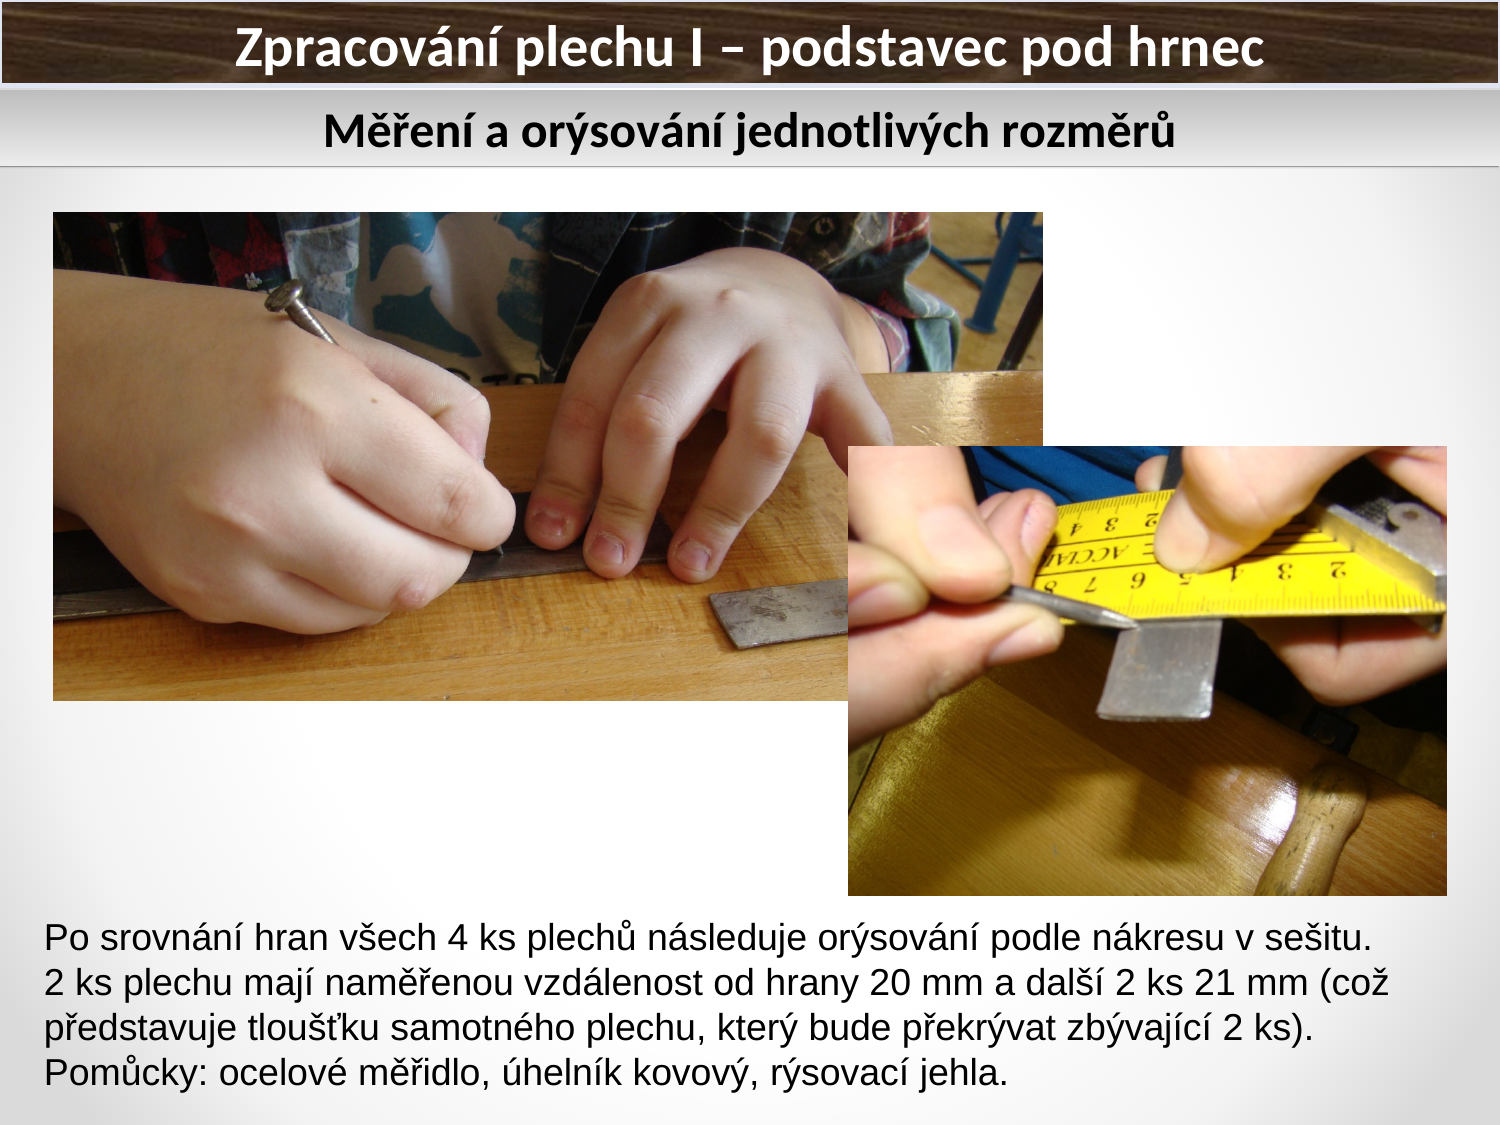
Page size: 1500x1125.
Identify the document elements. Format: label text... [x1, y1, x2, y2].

text_box Měření a orýsování jednotlivých rozměrů [0, 90, 1500, 166]
picture [0, 166, 1500, 1125]
picture [0, 86, 1500, 90]
text_box Po srovnání hran všech 4 ks plechů následuje orýsování podle nákresu v sešitu. 2 ks plechu mají naměřenou vzdálenost od hrany 20 mm a další 2 ks 21 mm (což představuje tloušťku samotného plechu, který bude překrývat zbývající 2 ks). Pomůcky: ocelové měřidlo, úhelník kovový, rýsovací jehla. [29, 904, 1471, 1101]
text_box Zpracování plechu I – podstavec pod hrnec [0, 0, 1500, 86]
